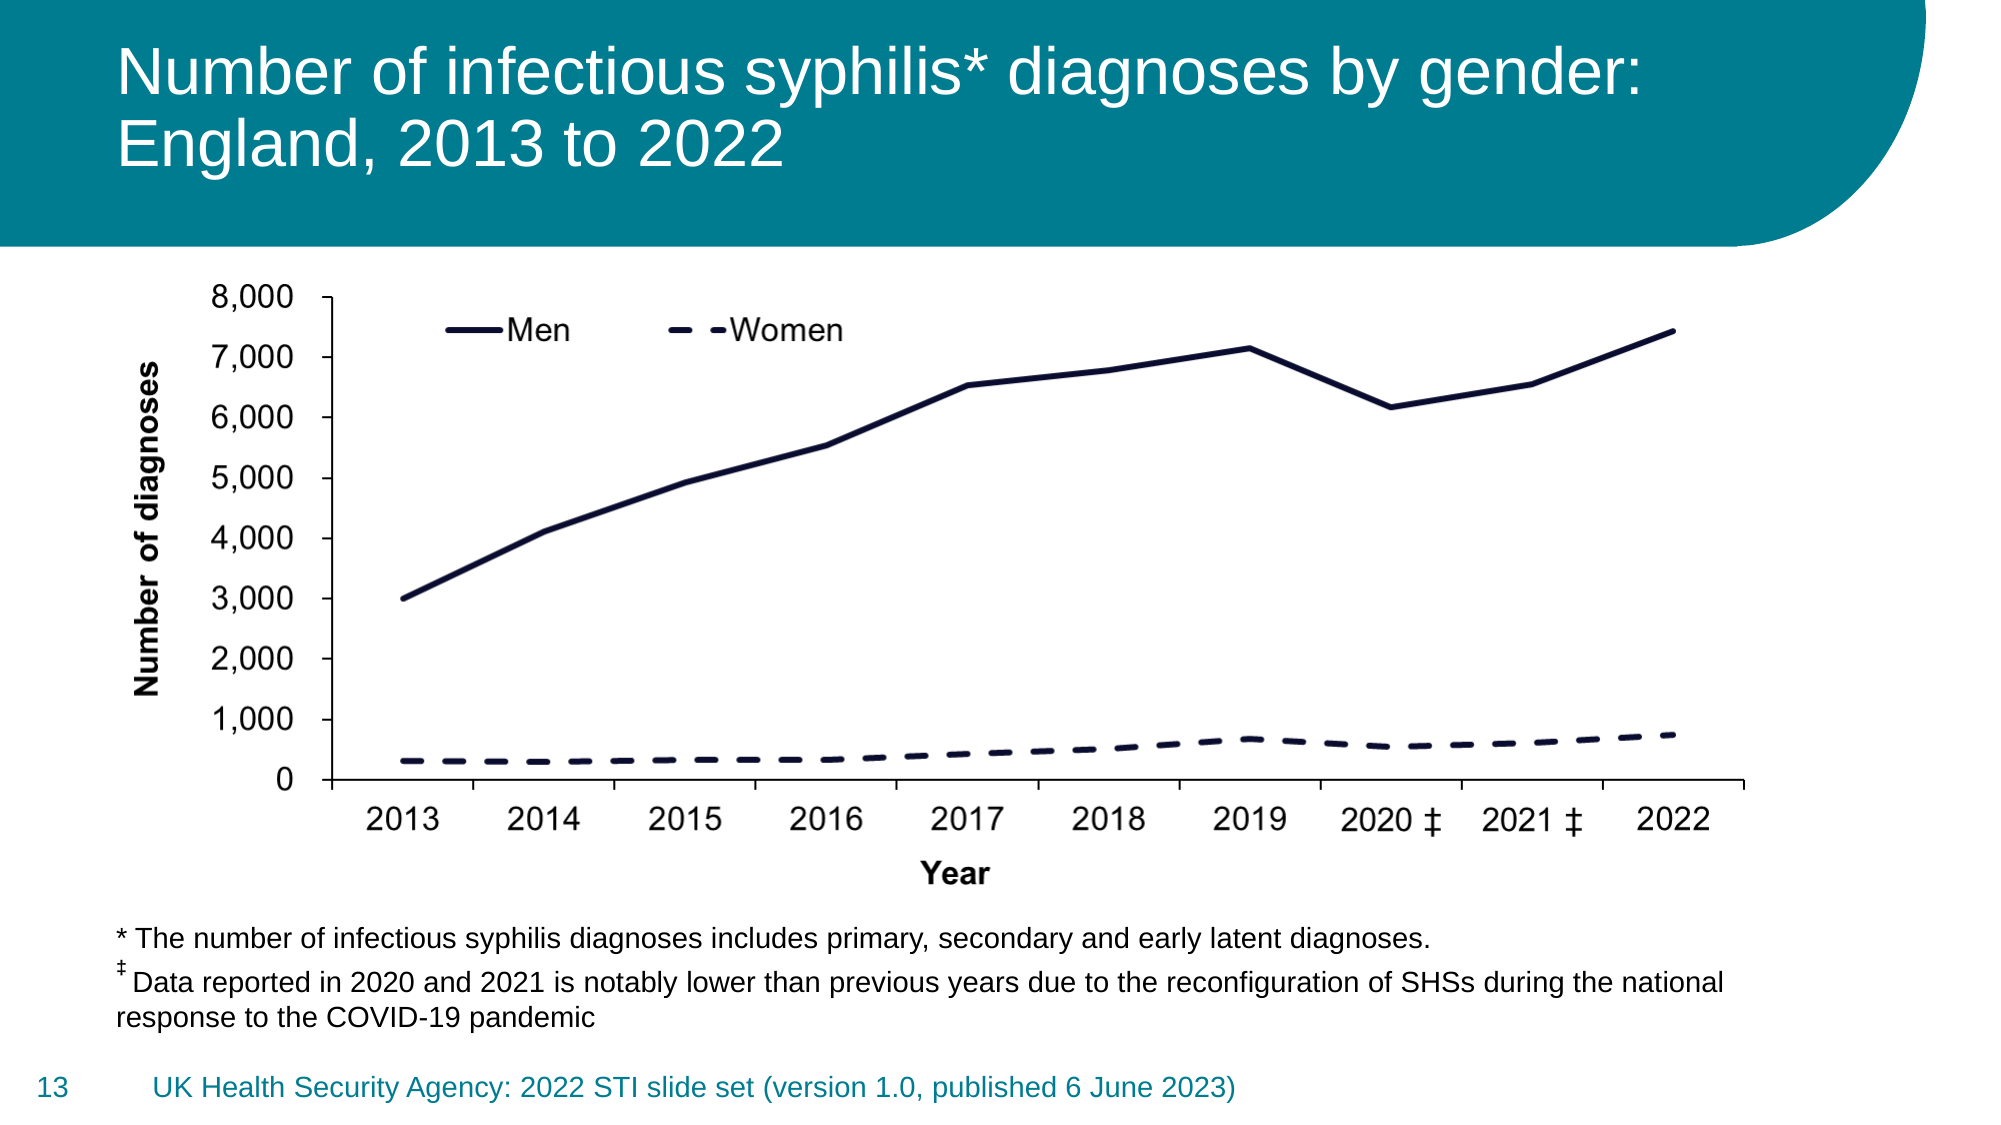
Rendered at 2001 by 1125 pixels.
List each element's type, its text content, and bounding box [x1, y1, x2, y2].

title Number of infectious syphilis* diagnoses by gender: England, 2013 to 2022 [101, 29, 1921, 189]
text_box [21, 1056, 120, 1117]
picture [104, 277, 1750, 895]
text_box UK Health Security Agency: 2022 STI slide set (version 1.0, published 6 June 2023) [137, 1056, 1780, 1116]
text_box * The number of infectious syphilis diagnoses includes primary, secondary and early latent diagnoses. ‡ Data reported in 2020 and 2021 is notably lower than previous years due to the reconfiguration of SHSs during the national response to the COVID-19 pandemic [101, 912, 1805, 1034]
